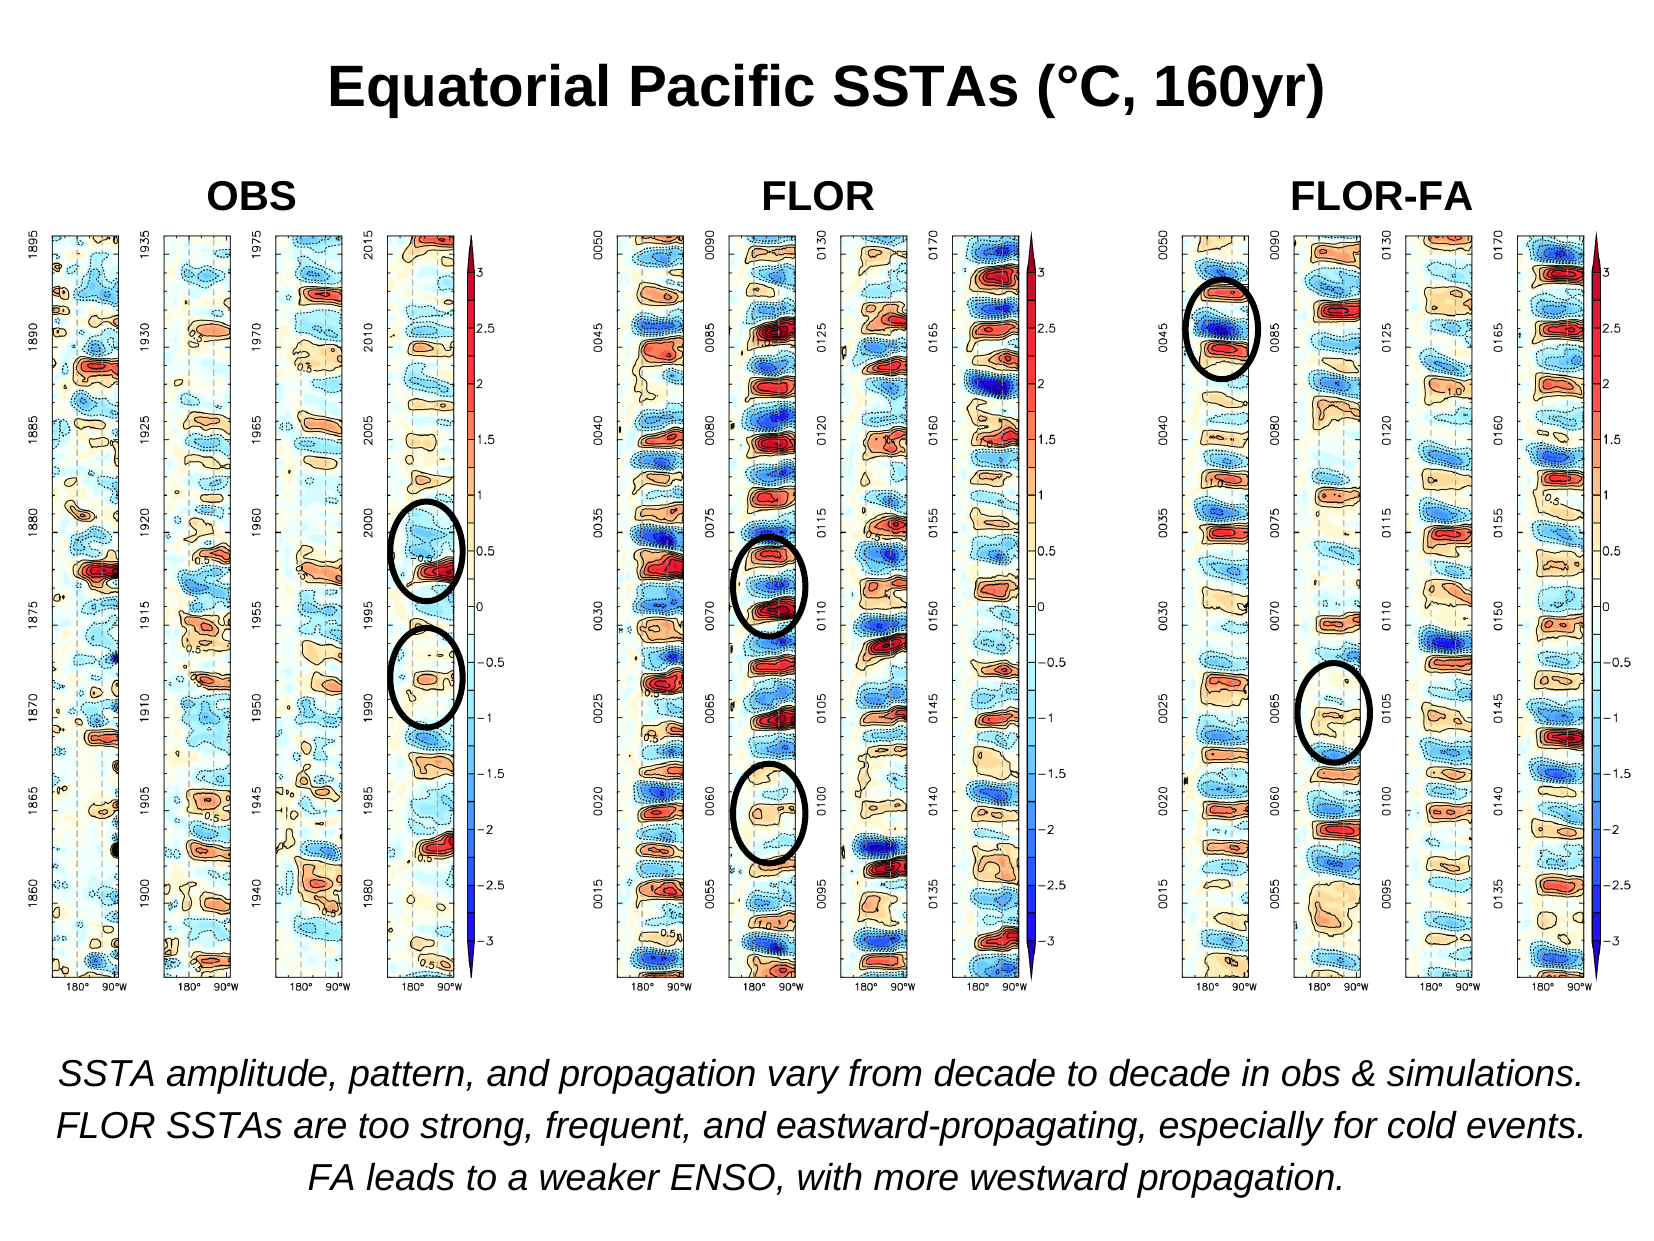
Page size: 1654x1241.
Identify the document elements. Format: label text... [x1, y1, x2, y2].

text_box [13, 139, 478, 228]
text_box [592, 139, 1056, 228]
text_box [1160, 139, 1625, 228]
text_box Equatorial Pacific SSTAs (°C, 160yr) [39, 38, 1615, 119]
picture [18, 159, 514, 1003]
text_box FLOR-FA [1179, 161, 1584, 219]
text_box SSTA amplitude, pattern, and propagation vary from decade to decade in obs & simulations. FLOR SSTAs are too strong, frequent, and eastward-propagating, especially for cold events. FA leads to a weaker ENSO, with more westward propagation. [39, 1042, 1615, 1199]
text_box OBS [49, 161, 454, 219]
picture [1148, 159, 1644, 1003]
picture [583, 159, 1079, 1003]
text_box FLOR [616, 161, 1021, 219]
